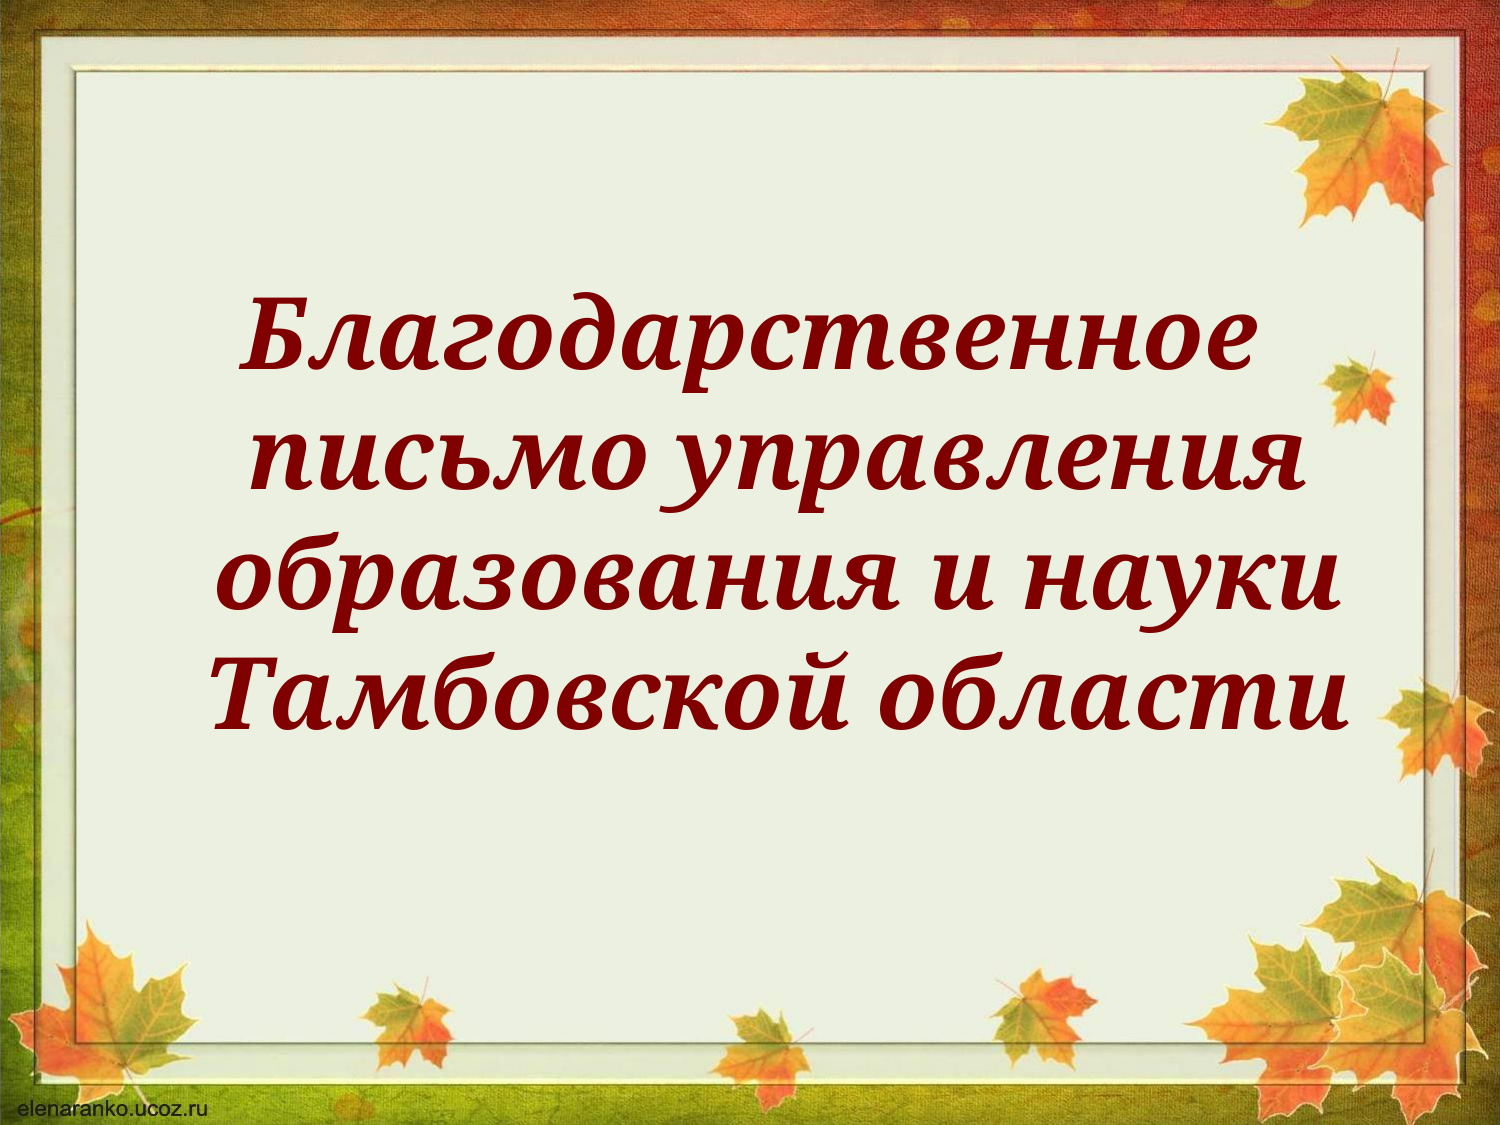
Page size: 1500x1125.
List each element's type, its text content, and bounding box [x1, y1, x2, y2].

title [75, 45, 1426, 262]
list Благодарственное письмо управления образования и науки Тамбовской области [75, 262, 1426, 1006]
picture [0, 0, 1500, 1125]
